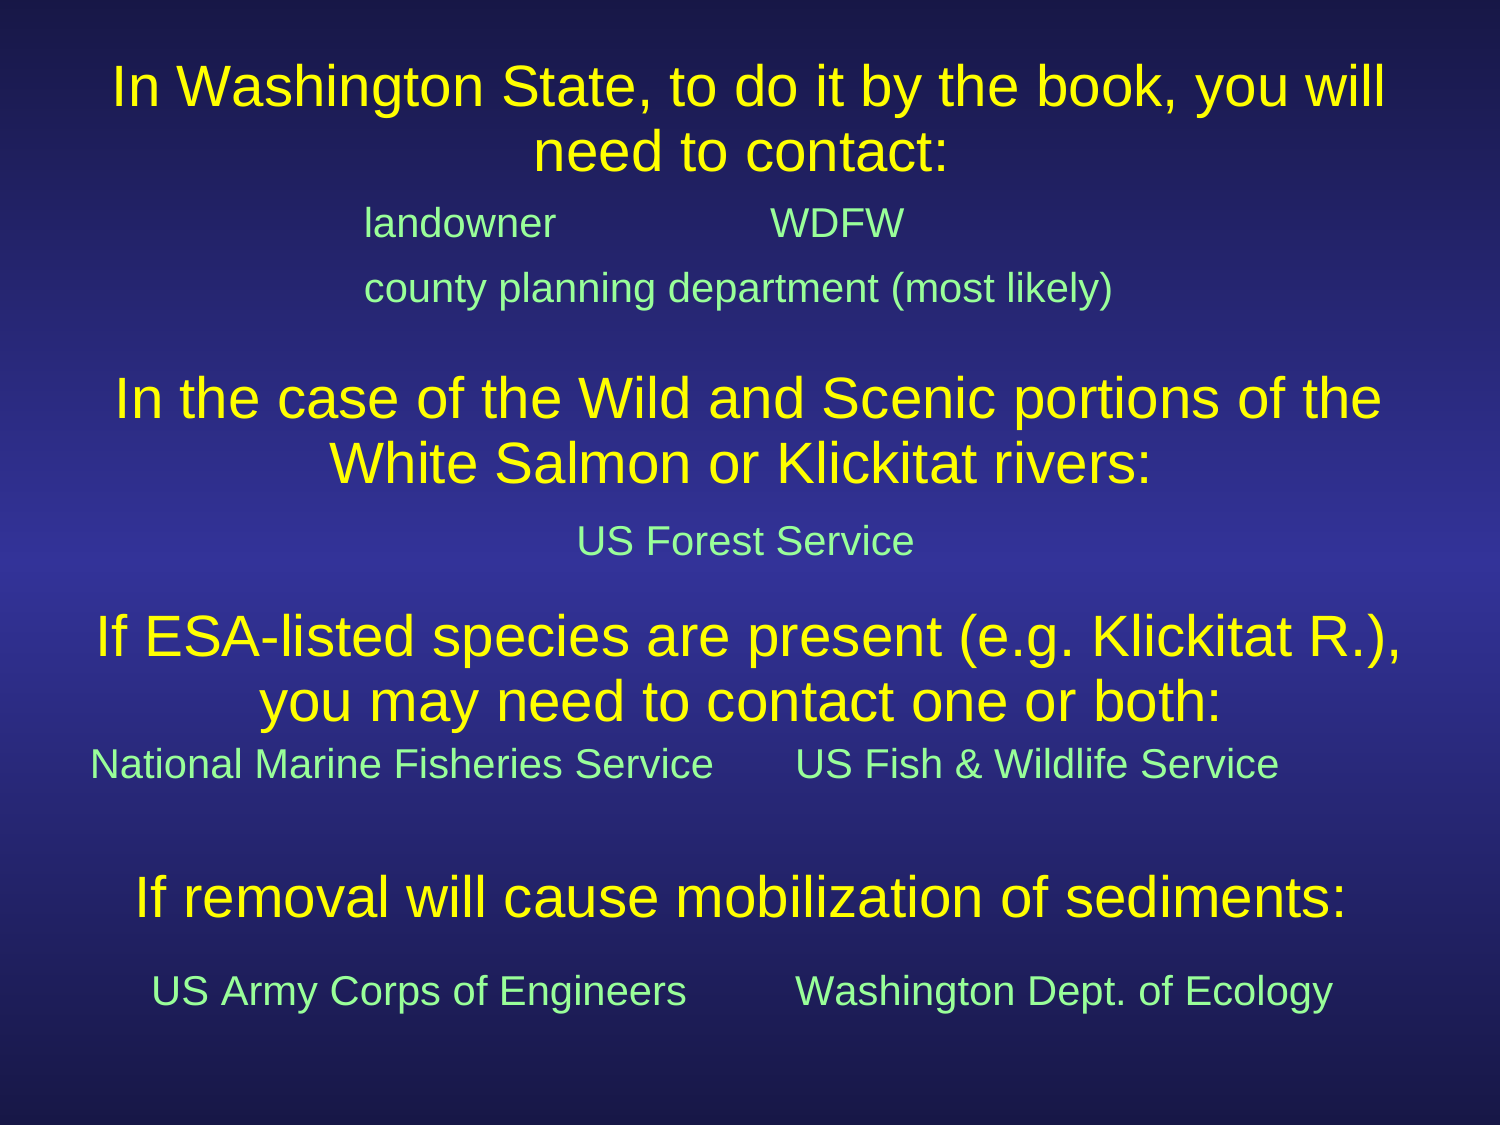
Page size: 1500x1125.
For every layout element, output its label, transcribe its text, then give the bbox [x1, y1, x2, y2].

text_box If removal will cause mobilization of sediments: [62, 860, 1438, 936]
text_box US Army Corps of Engineers [125, 960, 769, 1026]
text_box If ESA-listed species are present (e.g. Klickitat R.), you may need to contact one or both: [62, 600, 1438, 738]
text_box WDFW [744, 192, 1150, 258]
text_box landowner [337, 192, 744, 258]
text_box National Marine Fisheries Service [75, 738, 769, 813]
text_box In the case of the Wild and Scenic portions of the White Salmon or Klickitat rivers: [62, 362, 1438, 500]
text_box county planning department (most likely) [337, 258, 1150, 323]
text_box US Forest Service [549, 510, 951, 576]
text_box Washington Dept. of Ecology [769, 960, 1413, 1026]
title In Washington State, to do it by the book, you will need to contact: [75, 24, 1426, 213]
text_box US Fish & Wildlife Service [769, 733, 1463, 813]
